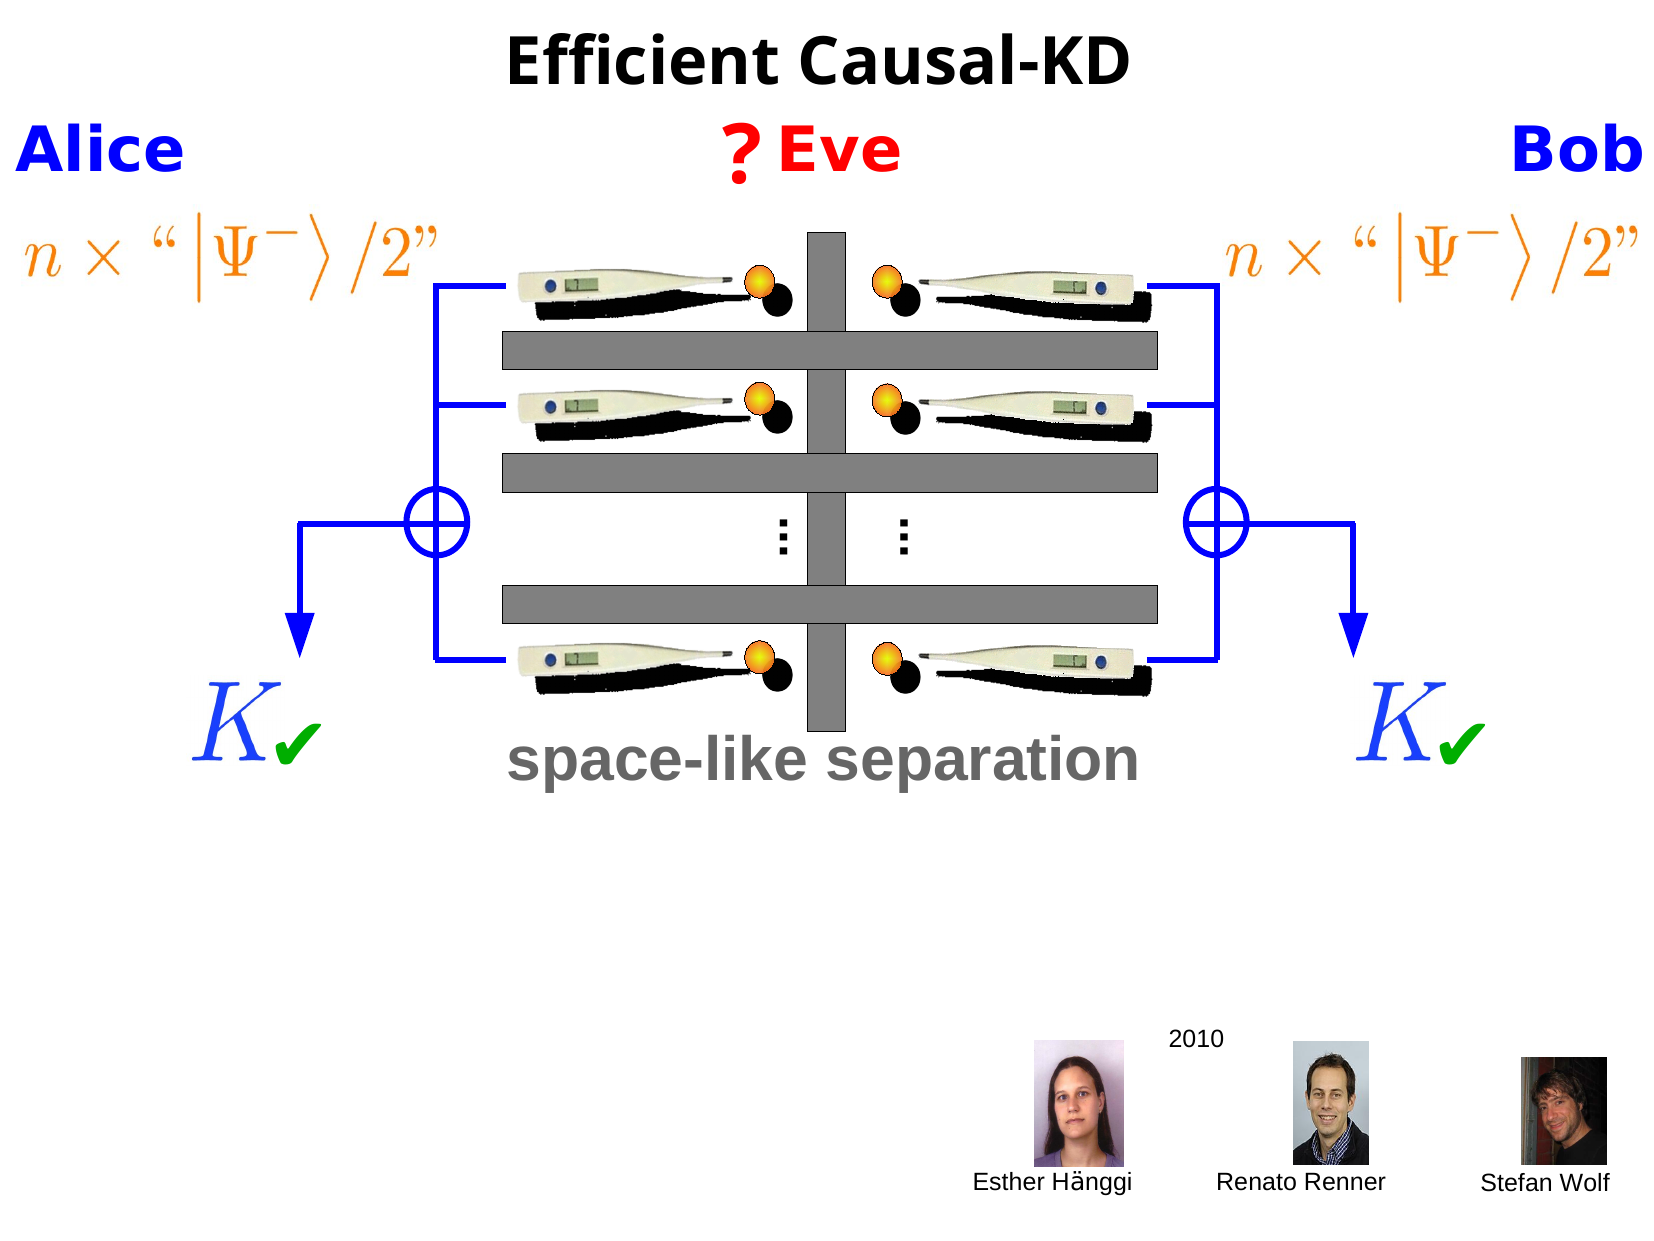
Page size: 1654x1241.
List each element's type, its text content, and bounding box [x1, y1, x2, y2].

picture [21, 204, 443, 314]
text_box [502, 232, 1158, 716]
text_box Alice [0, 105, 203, 216]
text_box [872, 265, 903, 299]
text_box [872, 642, 903, 676]
text_box 2010 [1153, 1017, 1264, 1111]
picture [914, 379, 1141, 432]
picture [1222, 204, 1644, 314]
picture [439, 289, 443, 314]
picture [186, 675, 285, 766]
text_box [1220, 527, 1247, 556]
picture [510, 257, 737, 310]
picture [1034, 1040, 1124, 1159]
text_box [406, 489, 433, 521]
text_box space-like separation [491, 716, 1165, 830]
text_box ? [708, 116, 790, 254]
text_box Stefan Wolf [1465, 1161, 1654, 1241]
picture [1293, 1041, 1369, 1165]
picture [510, 631, 737, 684]
text_box ... [741, 502, 833, 582]
text_box ... [881, 502, 954, 582]
text_box [744, 640, 775, 674]
text_box Renato Renner [1271, 1159, 1460, 1241]
text_box ✔ [1416, 695, 1513, 805]
text_box [872, 383, 903, 417]
text_box [744, 382, 775, 416]
text_box Efficient Causal-KD [489, 5, 1465, 116]
text_box [439, 489, 468, 556]
text_box Eve [790, 116, 949, 231]
picture [1521, 1057, 1607, 1165]
text_box ✔ [252, 694, 349, 805]
text_box [1185, 489, 1214, 556]
picture [1350, 675, 1450, 766]
text_box [406, 527, 433, 556]
picture [914, 259, 1141, 312]
text_box Esther Hänggi [957, 1159, 1271, 1241]
text_box Bob [1495, 105, 1654, 216]
picture [510, 378, 737, 431]
text_box [1220, 489, 1247, 521]
picture [914, 633, 1141, 686]
text_box [744, 265, 775, 299]
